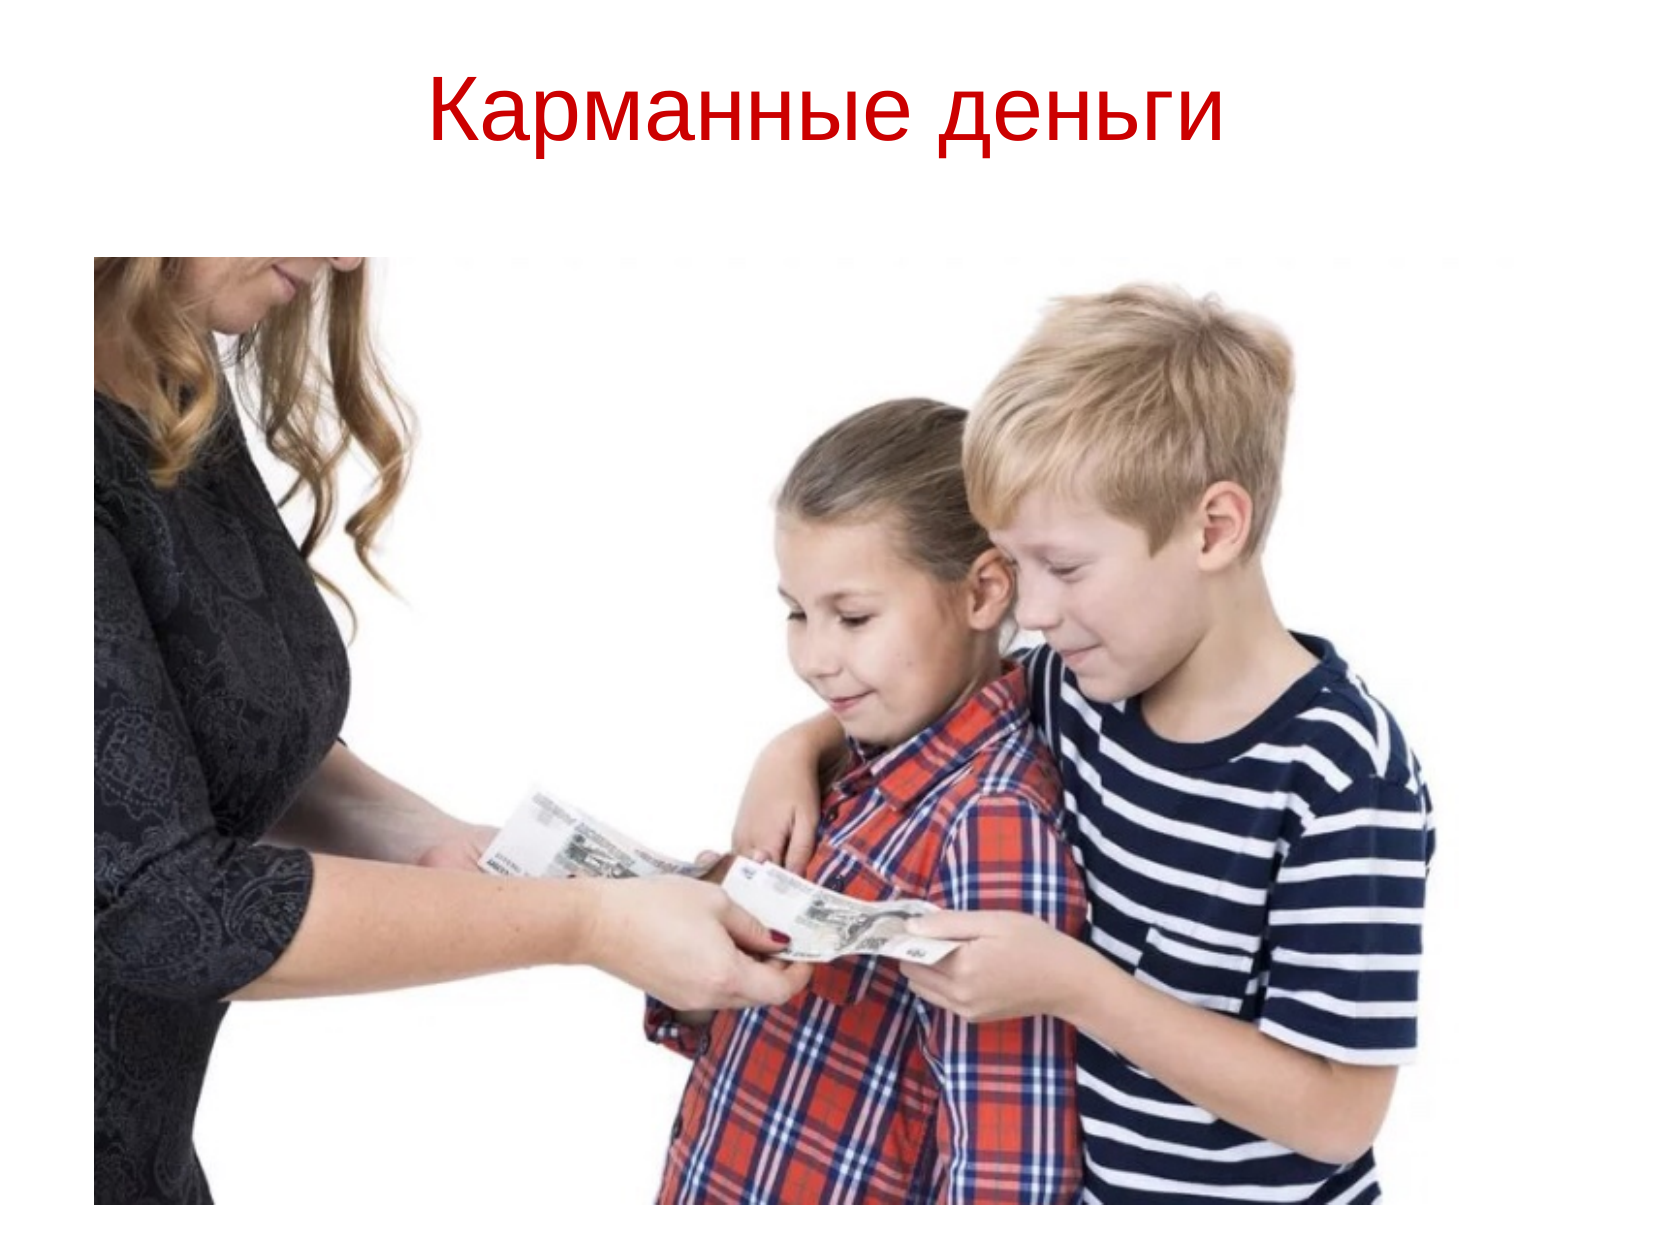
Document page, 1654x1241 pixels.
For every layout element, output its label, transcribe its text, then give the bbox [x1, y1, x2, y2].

picture [94, 257, 1548, 1205]
title Карманные деньги [82, 5, 1571, 213]
